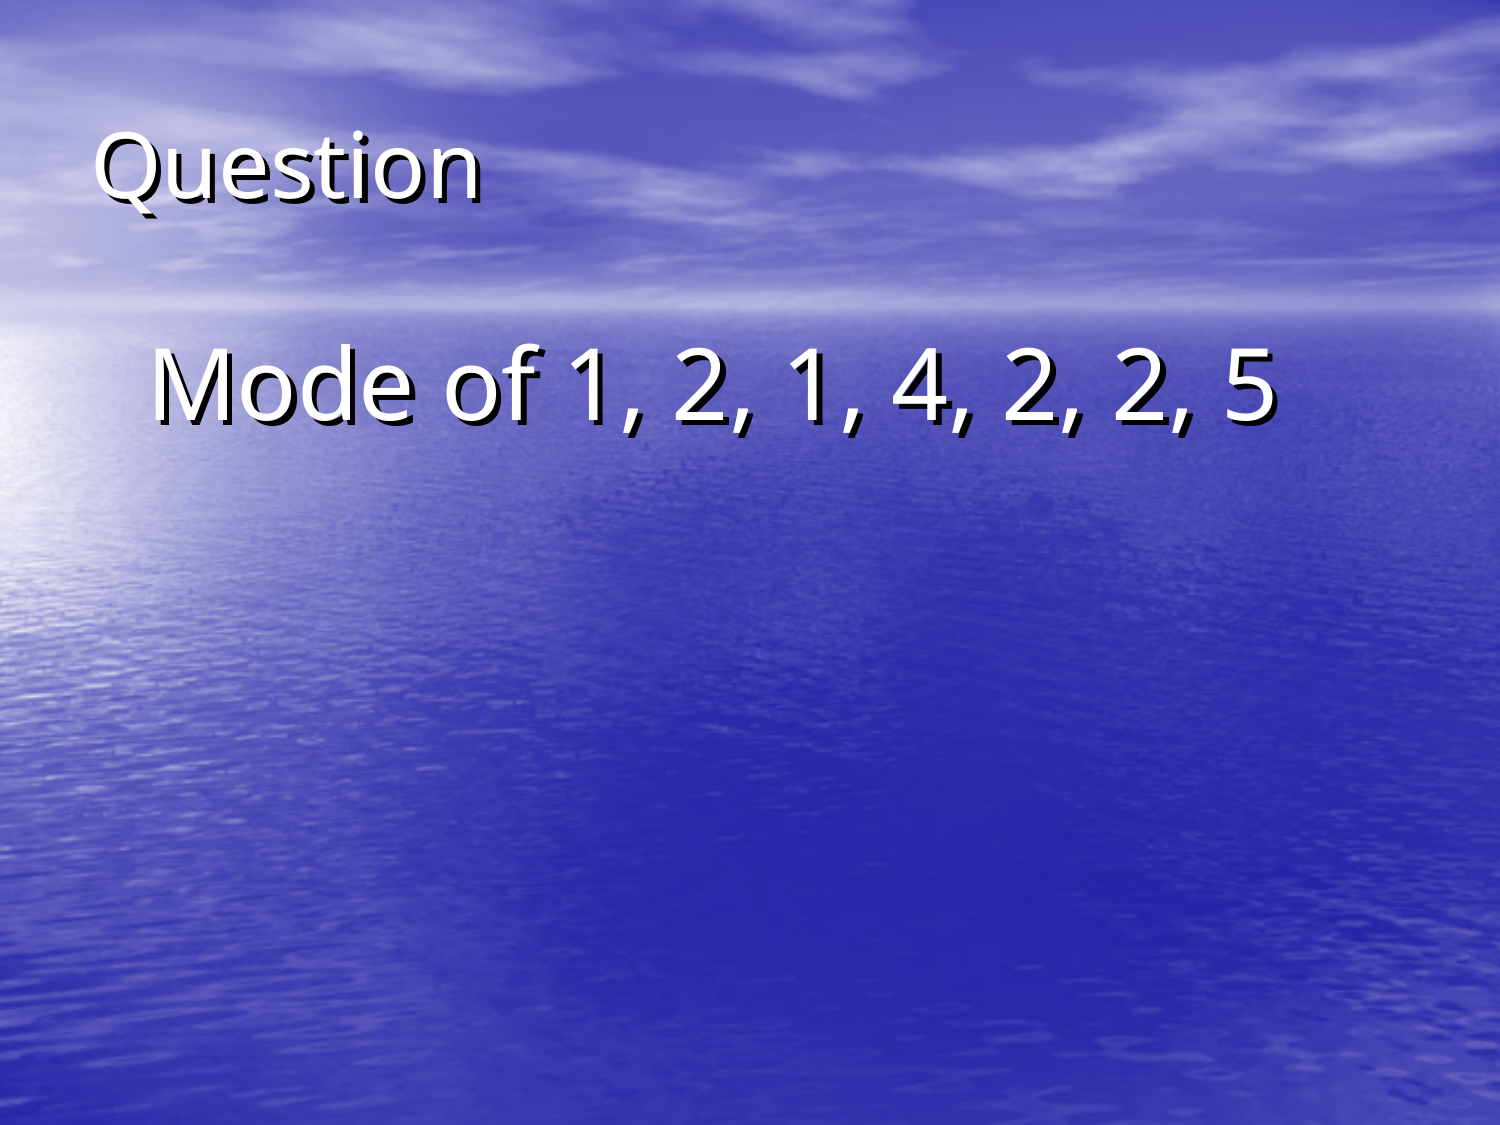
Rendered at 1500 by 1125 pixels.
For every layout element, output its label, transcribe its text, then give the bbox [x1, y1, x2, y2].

list Mode of 1, 2, 1, 4, 2, 2, 5 [75, 312, 1426, 988]
title Question [75, 47, 1426, 275]
picture [0, 0, 1500, 1125]
